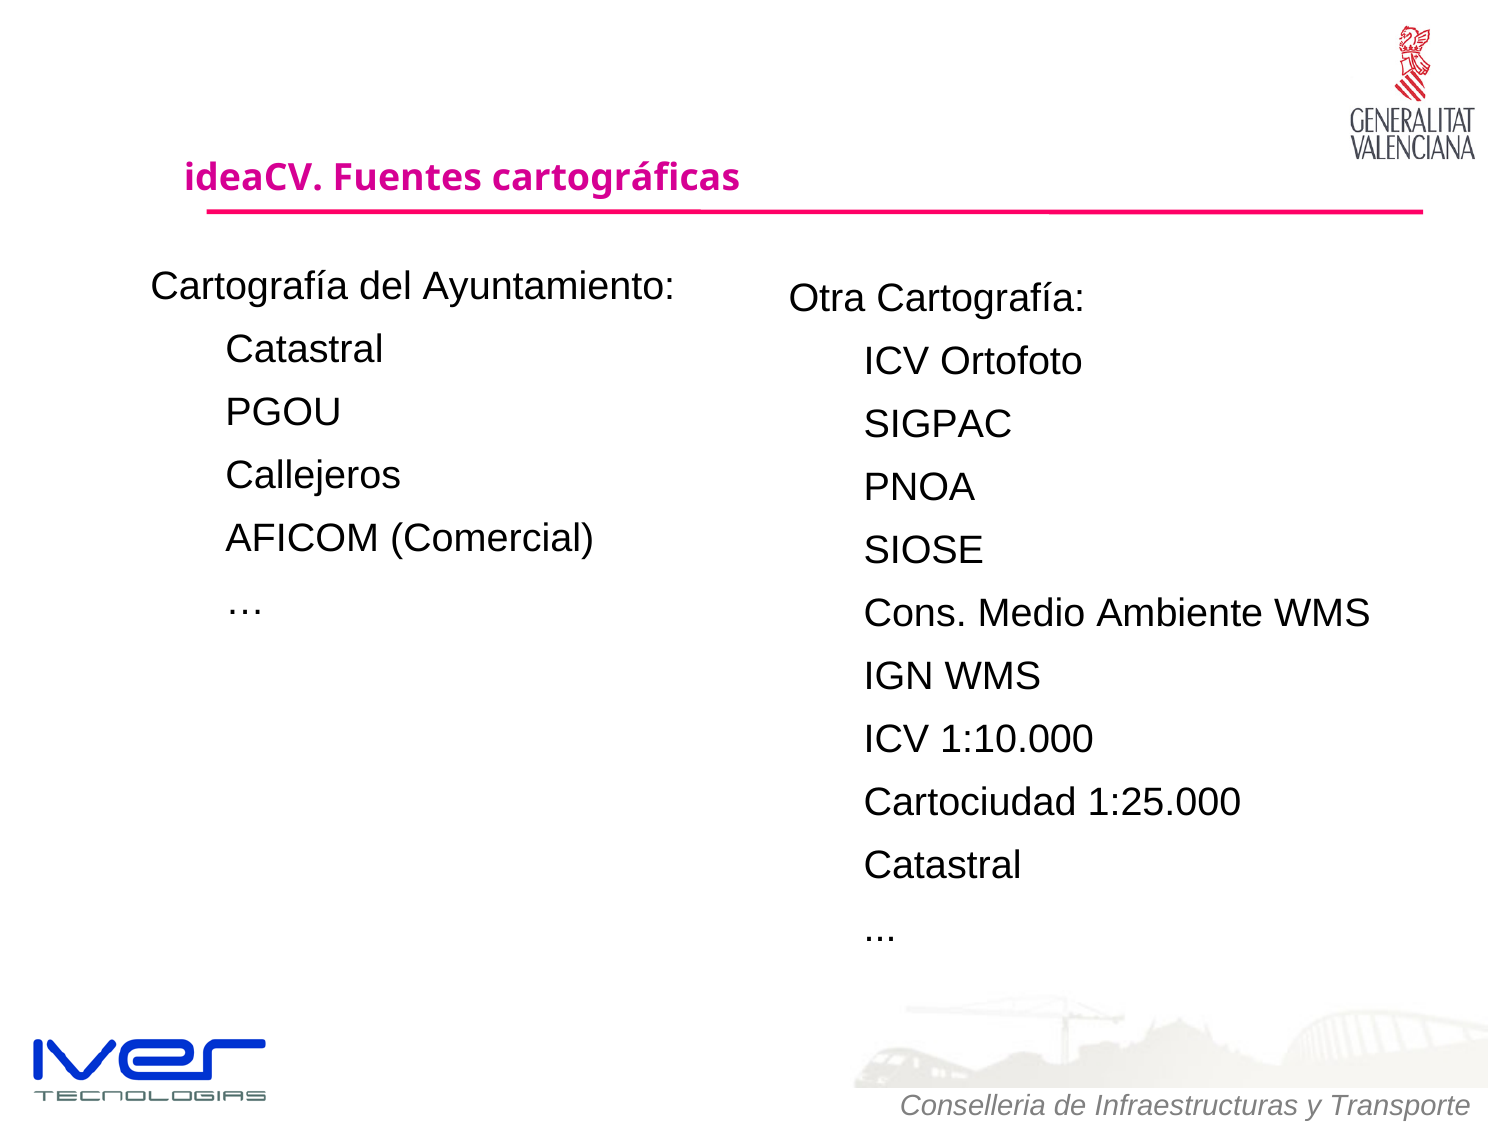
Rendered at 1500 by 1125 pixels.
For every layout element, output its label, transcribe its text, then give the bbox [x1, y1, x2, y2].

text_box Otra Cartografía: ICV Ortofoto SIGPAC PNOA SIOSE Cons. Medio Ambiente WMS IGN WMS ICV 1:10.000 Cartociudad 1:25.000 Catastral ... [773, 270, 1477, 958]
text_box Cartografía del Ayuntamiento: Catastral PGOU Callejeros AFICOM (Comercial) … [135, 259, 762, 631]
picture [1349, 24, 1476, 160]
picture [29, 1033, 266, 1113]
picture [850, 990, 1488, 1088]
text_box ideaCV. Fuentes cartográficas [169, 136, 756, 210]
